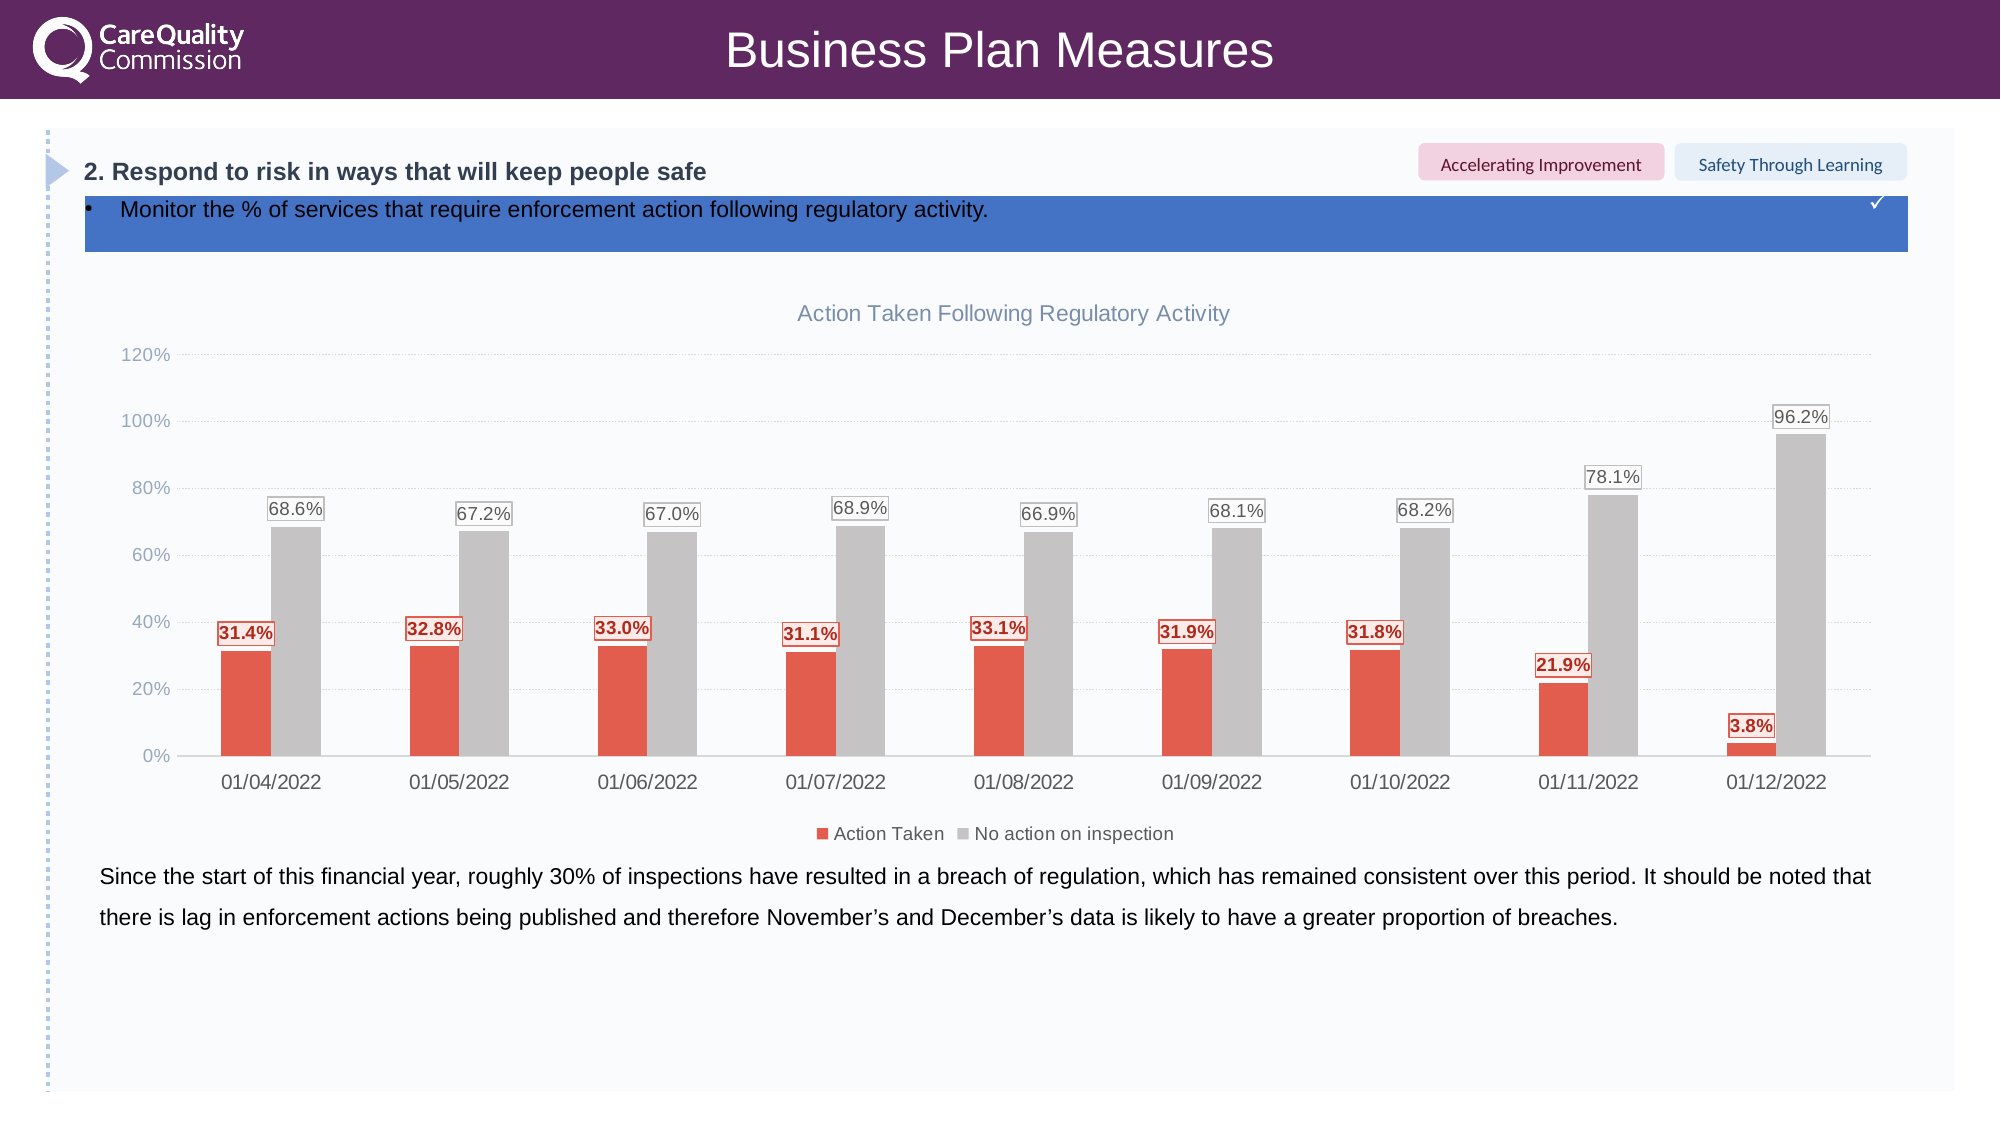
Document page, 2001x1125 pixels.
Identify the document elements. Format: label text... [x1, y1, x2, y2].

text_box [0, 0, 2000, 99]
chart [84, 272, 1908, 851]
text_box 2. Respond to risk in ways that will keep people safe [69, 147, 984, 194]
text_box Safety Through Learning [1674, 143, 1908, 181]
text_box Accelerating Improvement [1418, 143, 1665, 181]
table_header Monitor the % of services that require enforcement action following regulatory activity. [85, 196, 1848, 252]
table_header  [1848, 196, 1908, 252]
picture [32, 16, 245, 84]
text_box Since the start of this financial year, roughly 30% of inspections have resulted in a breach of regulation, which has remained consistent over this period. It should be noted that there is lag in enforcement actions being published and therefore November’s and December’s data is likely to have a greater proportion of breaches. [84, 840, 1945, 934]
text_box Business Plan Measures [641, 9, 1358, 86]
text_box [45, 128, 1955, 1091]
